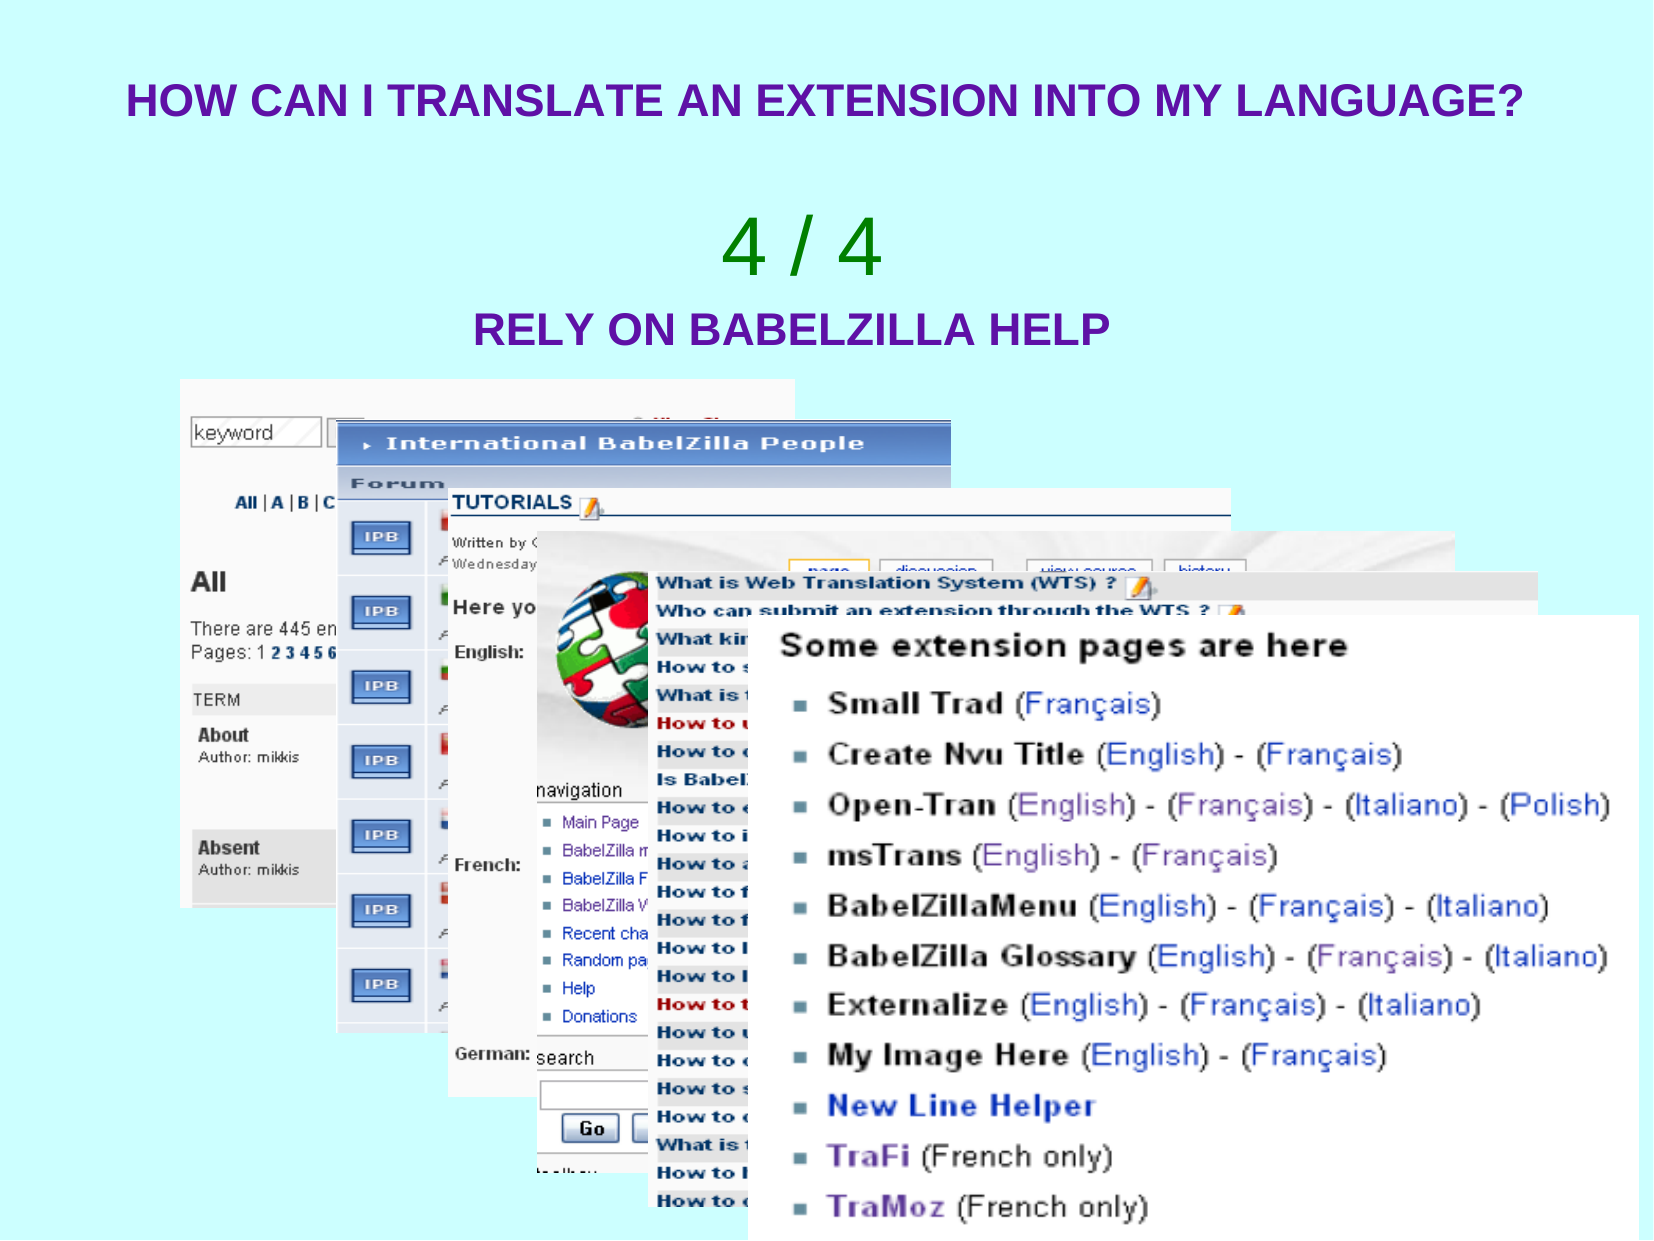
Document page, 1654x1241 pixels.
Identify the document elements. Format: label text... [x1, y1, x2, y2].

text_box RELY ON BABELZILLA HELP [428, 300, 1156, 367]
text_box 4 / 4 [588, 199, 1018, 300]
text_box HOW CAN I TRANSLATE AN EXTENSION INTO MY LANGUAGE? [76, 70, 1575, 137]
picture [180, 379, 1639, 1241]
